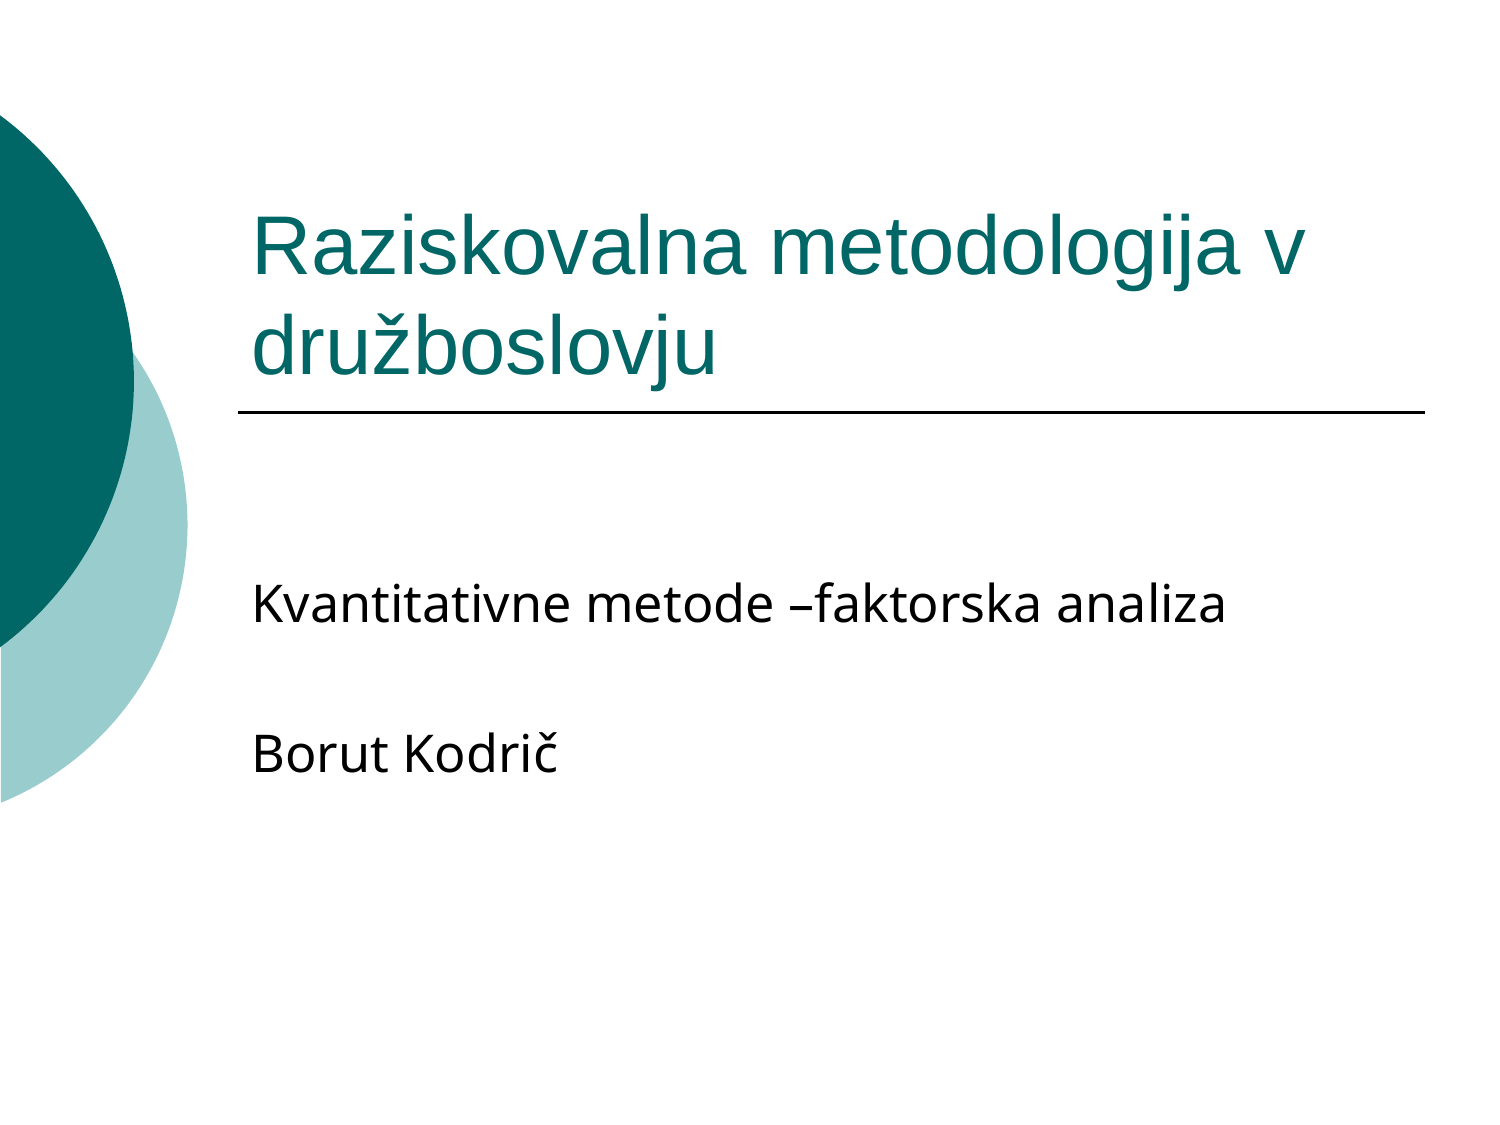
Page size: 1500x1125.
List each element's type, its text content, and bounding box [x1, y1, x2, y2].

title Raziskovalna metodologija v družboslovju [236, 161, 1425, 399]
subtitle Kvantitativne metode –faktorska analiza Borut Kodrič [236, 562, 1425, 850]
